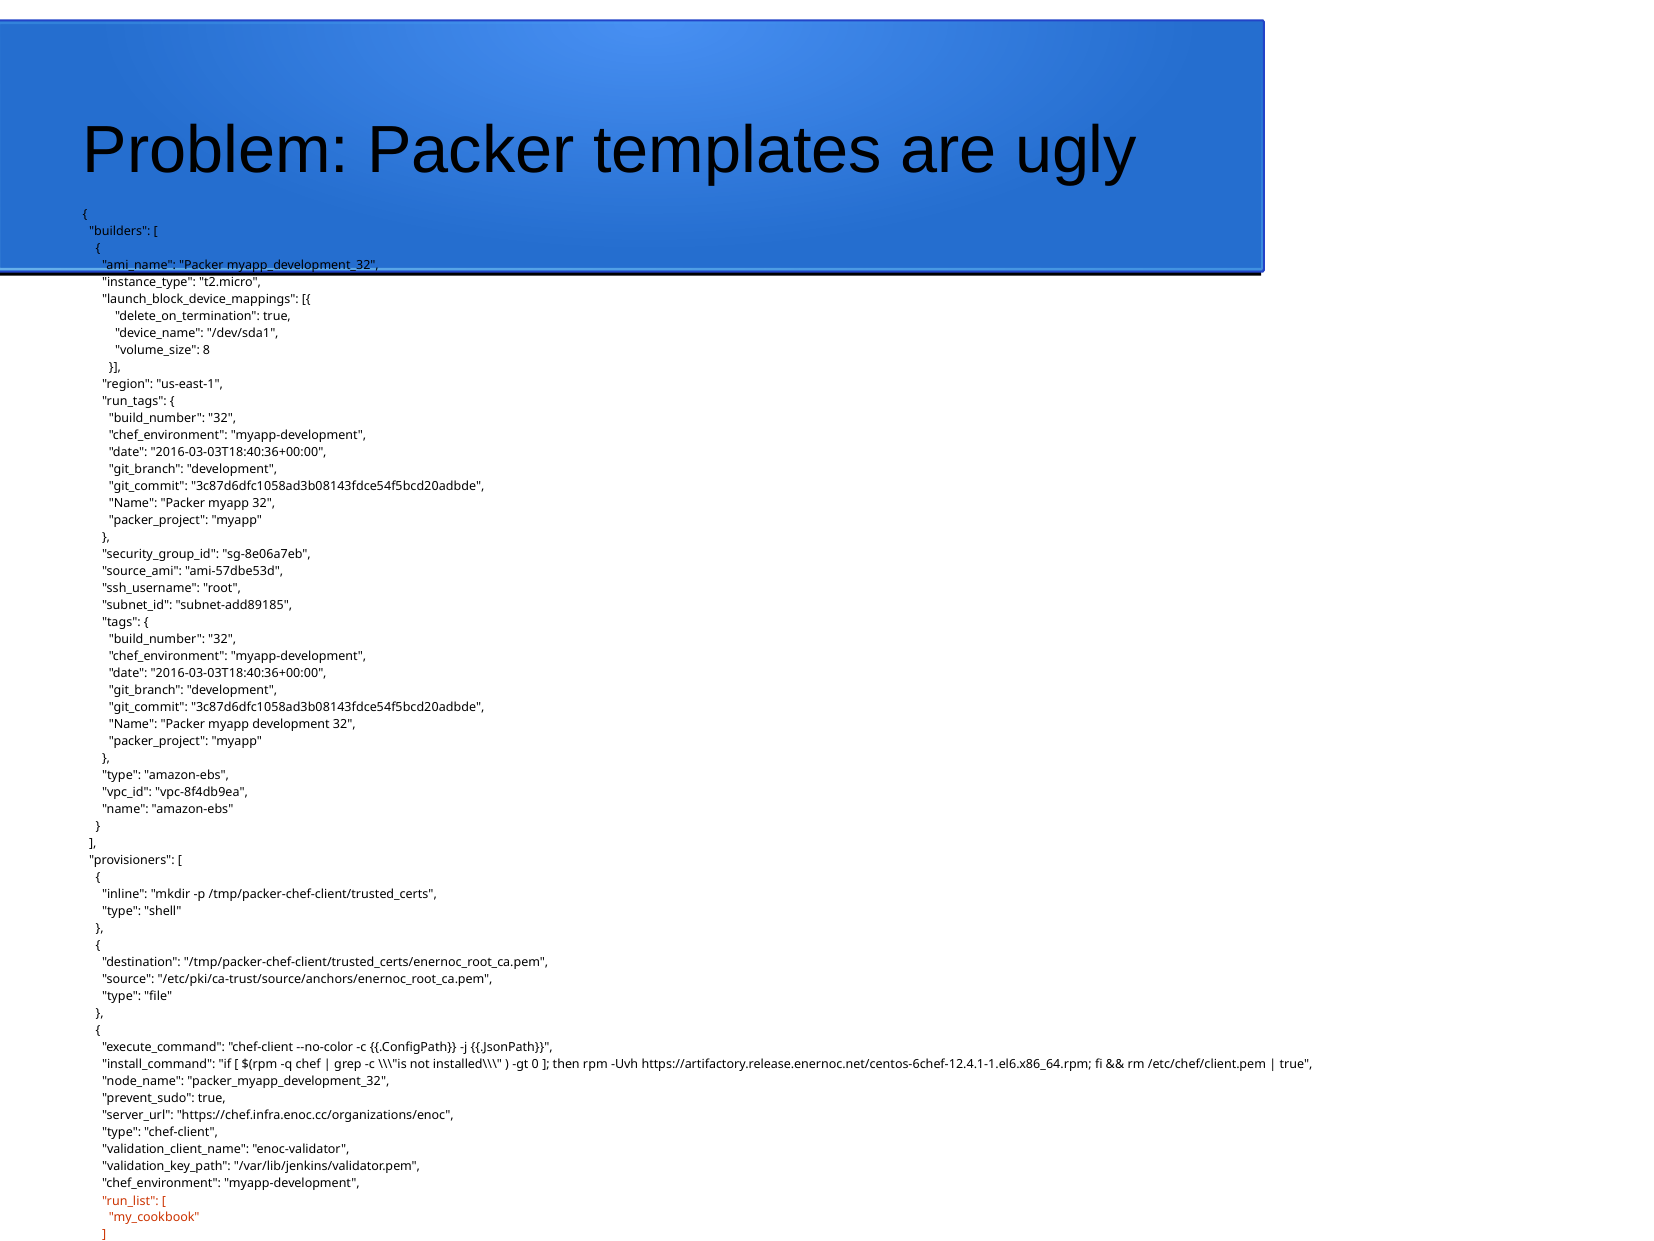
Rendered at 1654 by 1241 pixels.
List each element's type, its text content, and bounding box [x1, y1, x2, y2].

subtitle { "builders": [ { "ami_name": "Packer myapp_development_32", "instance_type": "t2.micro", "launch_block_device_mappings": [{ "delete_on_termination": true, "device_name": "/dev/sda1", "volume_size": 8 }], "region": "us-east-1", "run_tags": { "build_number": "32", "chef_environment": "myapp-development", "date": "2016-03-03T18:40:36+00:00", "git_branch": "development", "git_commit": "3c87d6dfc1058ad3b08143fdce54f5bcd20adbde", "Name": "Packer myapp 32", "packer_project": "myapp" }, "security_group_id": "sg-8e06a7eb", "source_ami": "ami-57dbe53d", "ssh_username": "root", "subnet_id": "subnet-add89185", "tags": { "build_number": "32", "chef_environment": "myapp-development", "date": "2016-03-03T18:40:36+00:00", "git_branch": "development", "git_commit": "3c87d6dfc1058ad3b08143fdce54f5bcd20adbde", "Name": "Packer myapp development 32", "packer_project": "myapp" }, "type": "amazon-ebs", "vpc_id": "vpc-8f4db9ea", "name": "amazon-ebs" } ], "provisioners": [ { "inline": "mkdir -p /tmp/packer-chef-client/trusted_certs", "type": "shell" }, { "destination": "/tmp/packer-chef-client/trusted_certs/enernoc_root_ca.pem", "source": "/etc/pki/ca-trust/source/anchors/enernoc_root_ca.pem", "type": "file" }, { "execute_command": "chef-client --no-color -c {{.ConfigPath}} -j {{.JsonPath}}", "install_command": "if [ $(rpm -q chef | grep -c \\\"is not installed\\\" ) -gt 0 ]; then rpm -Uvh https://artifactory.release.enernoc.net/centos-6chef-12.4.1-1.el6.x86_64.rpm; fi && rm /etc/chef/client.pem | true", "node_name": "packer_myapp_development_32", "prevent_sudo": true, "server_url": "https://chef.infra.enoc.cc/organizations/enoc", "type": "chef-client", "validation_client_name": "enoc-validator", "validation_key_path": "/var/lib/jenkins/validator.pem", "chef_environment": "myapp-development", "run_list": [ "my_cookbook" ] } ] } [82, 284, 1571, 1215]
title Problem: Packer templates are ugly [82, 47, 1235, 252]
